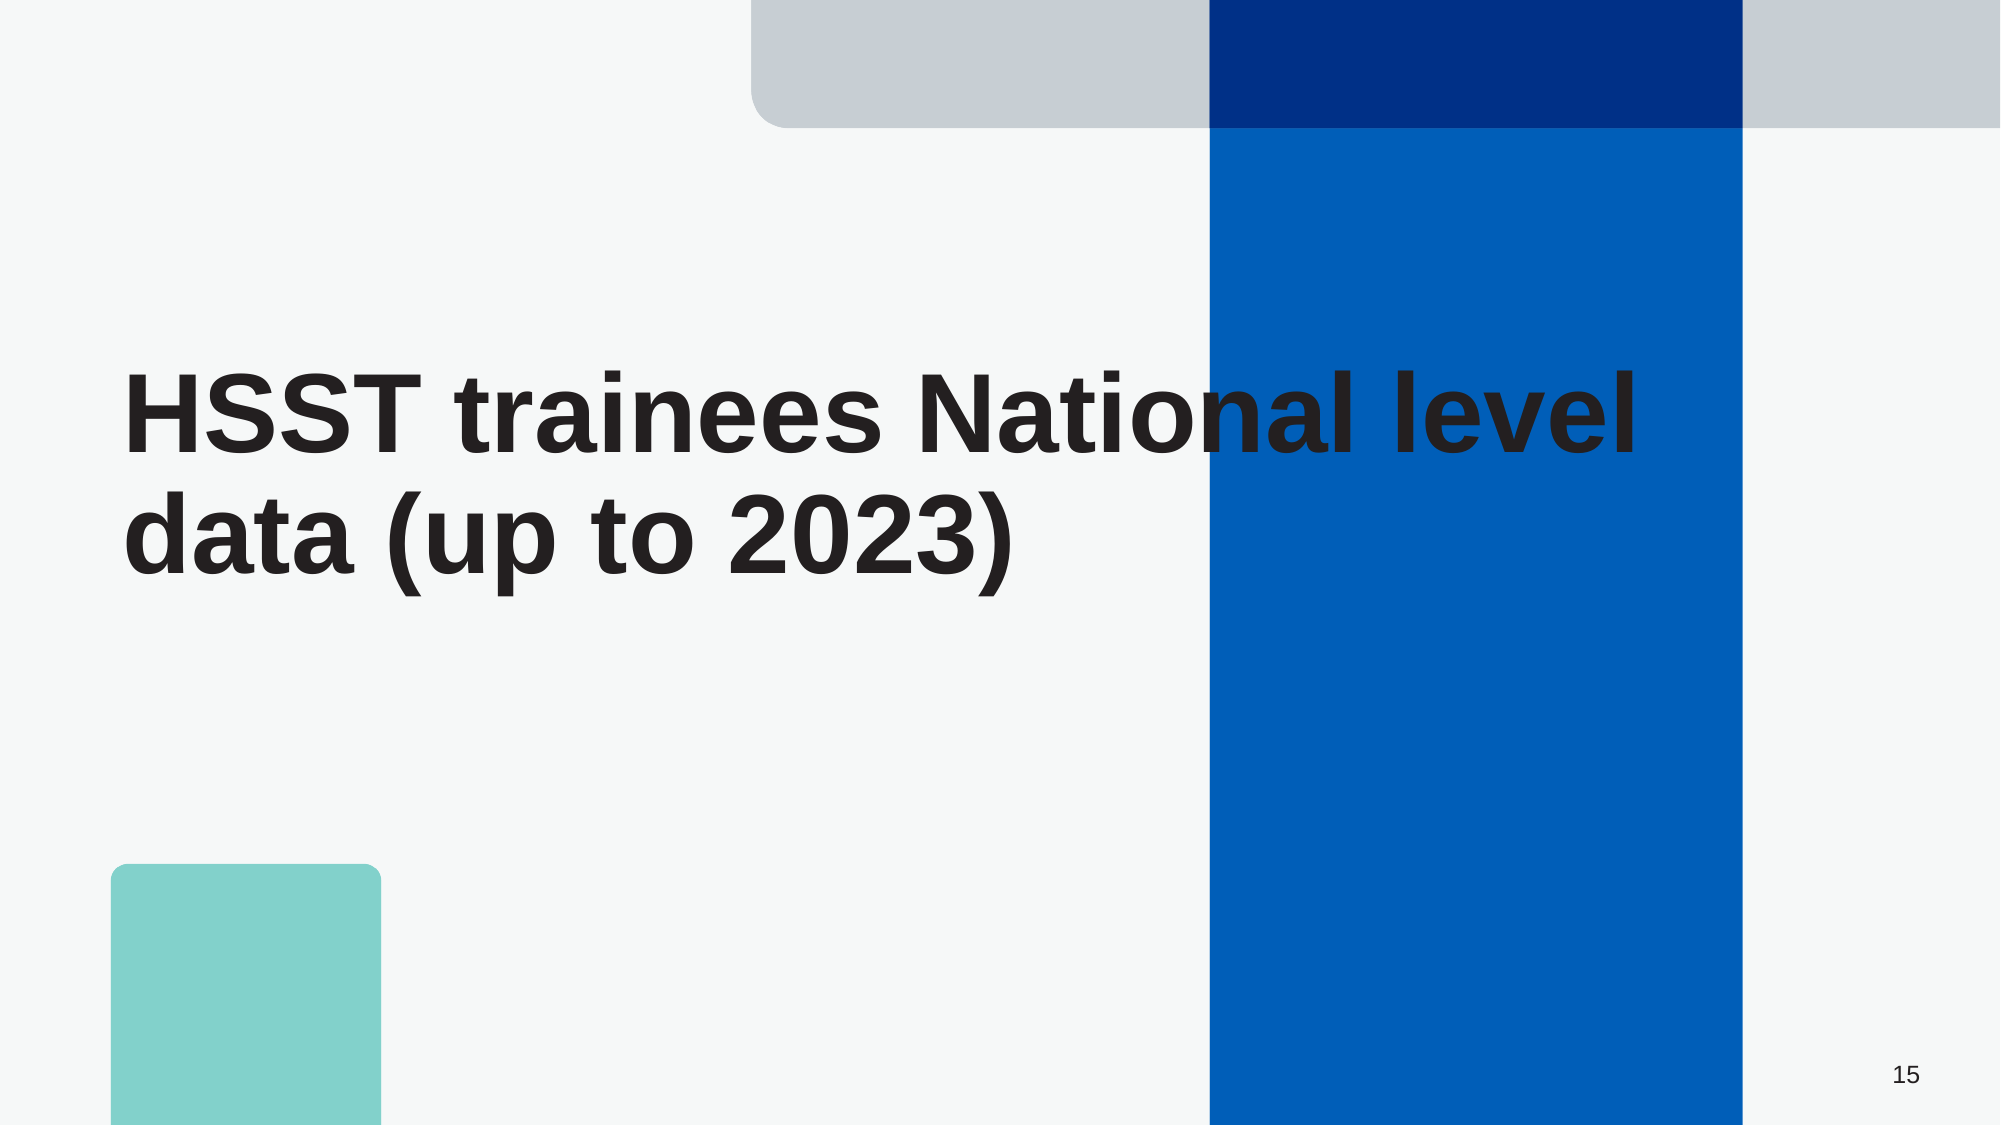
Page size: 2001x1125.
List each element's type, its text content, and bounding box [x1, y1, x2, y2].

title HSST trainees National level data (up to 2023) [122, 355, 1205, 573]
